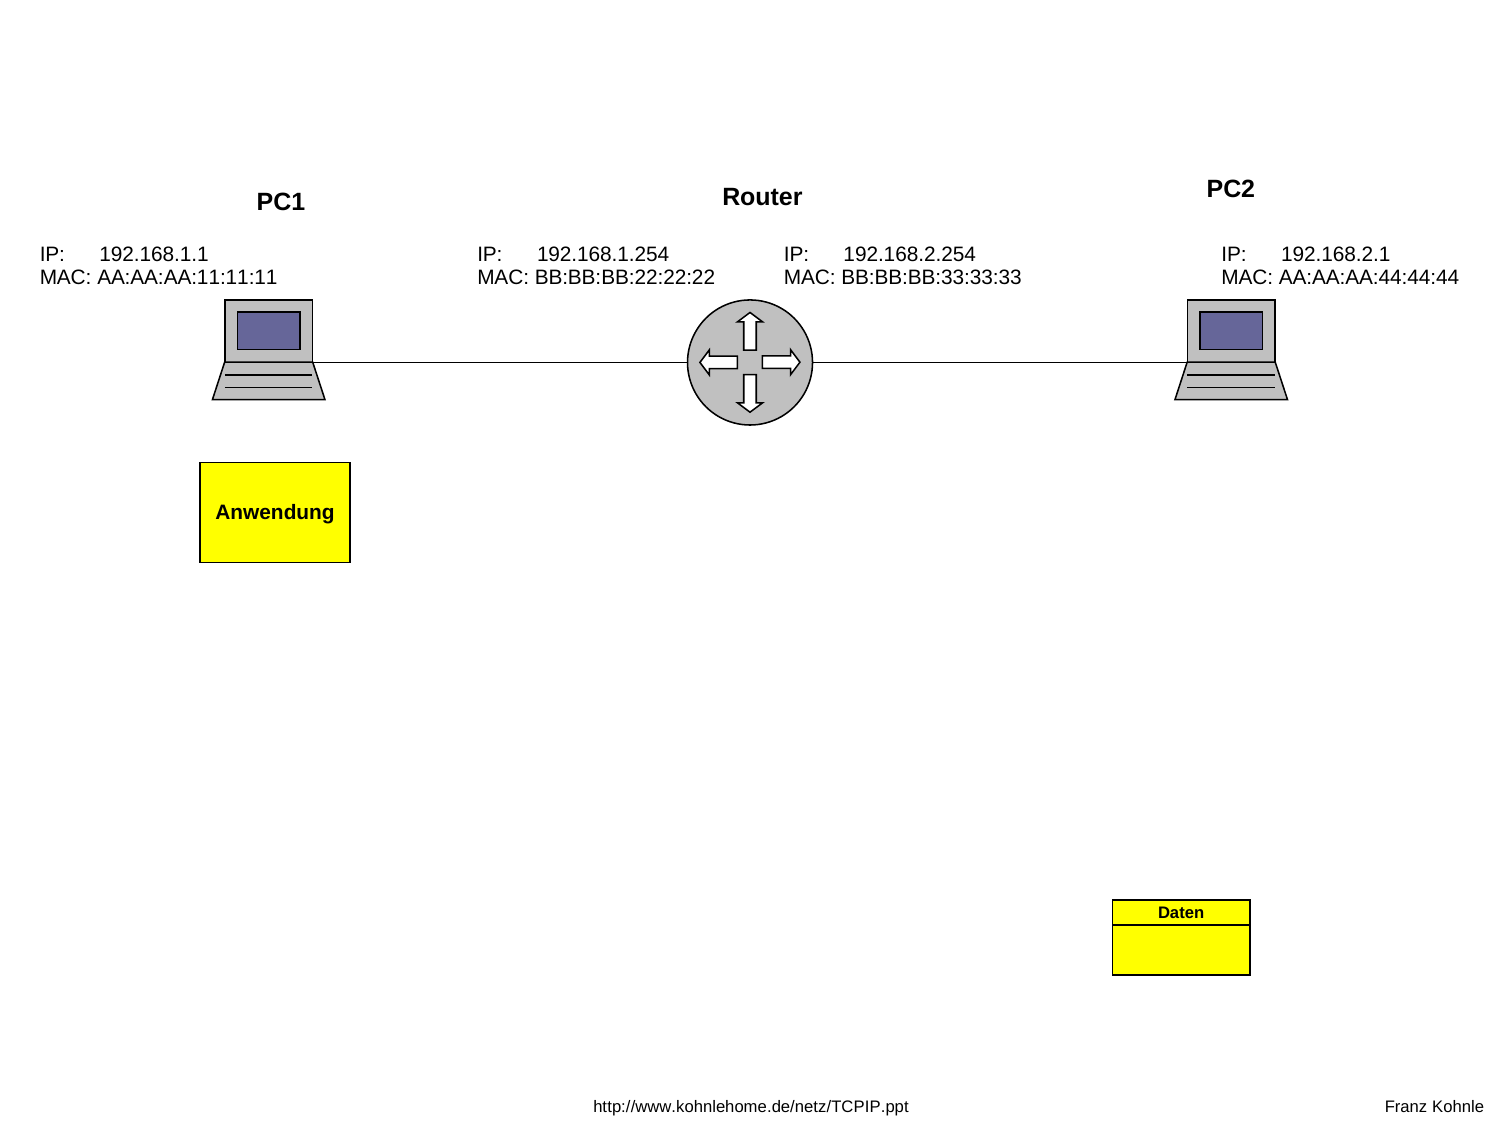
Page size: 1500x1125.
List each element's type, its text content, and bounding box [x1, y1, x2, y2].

text_box Franz Kohnle [1370, 1089, 1500, 1125]
text_box [212, 299, 325, 400]
text_box Router [707, 174, 818, 219]
text_box PC1 [241, 179, 321, 224]
text_box IP: 192.168.2.1 MAC: AA:AA:AA:44:44:44 [1206, 234, 1475, 297]
text_box PC2 [1191, 167, 1271, 211]
text_box [1112, 925, 1250, 975]
text_box IP: 192.168.1.254 MAC: BB:BB:BB:22:22:22 [462, 234, 730, 297]
text_box IP: 192.168.2.254 MAC: BB:BB:BB:33:33:33 [769, 234, 1037, 297]
text_box http://www.kohnlehome.de/netz/TCPIP.ppt [578, 1089, 926, 1125]
text_box Anwendung [200, 462, 351, 563]
text_box Daten [1112, 899, 1250, 925]
text_box [1174, 299, 1288, 400]
text_box IP: 192.168.1.1 MAC: AA:AA:AA:11:11:11 [24, 234, 293, 297]
text_box [687, 299, 813, 426]
